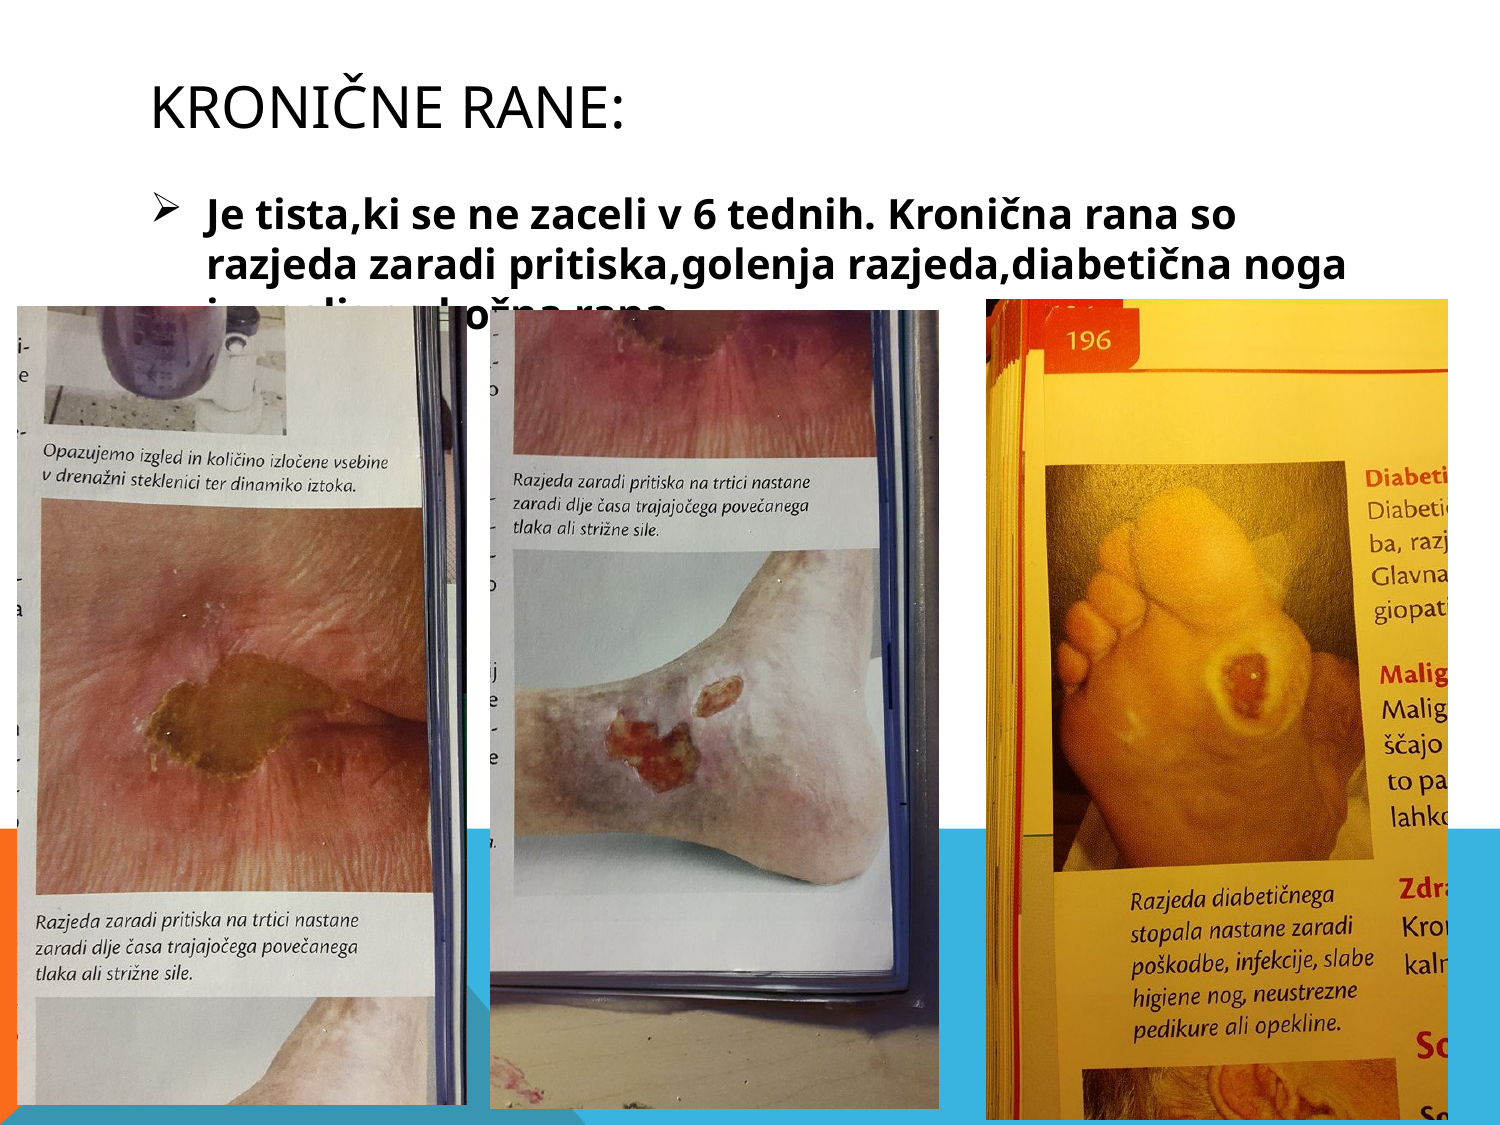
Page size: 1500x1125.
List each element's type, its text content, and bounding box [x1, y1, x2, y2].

picture [986, 299, 1448, 1120]
picture [490, 310, 939, 1109]
title Kronične rane: [134, 59, 1369, 150]
list Je tista,ki se ne zaceli v 6 tednih. Kronična rana so razjeda zaradi pritiska,golenja razjeda,diabetična noga in maligna kožna rana. [134, 180, 1369, 768]
picture [17, 306, 467, 1105]
